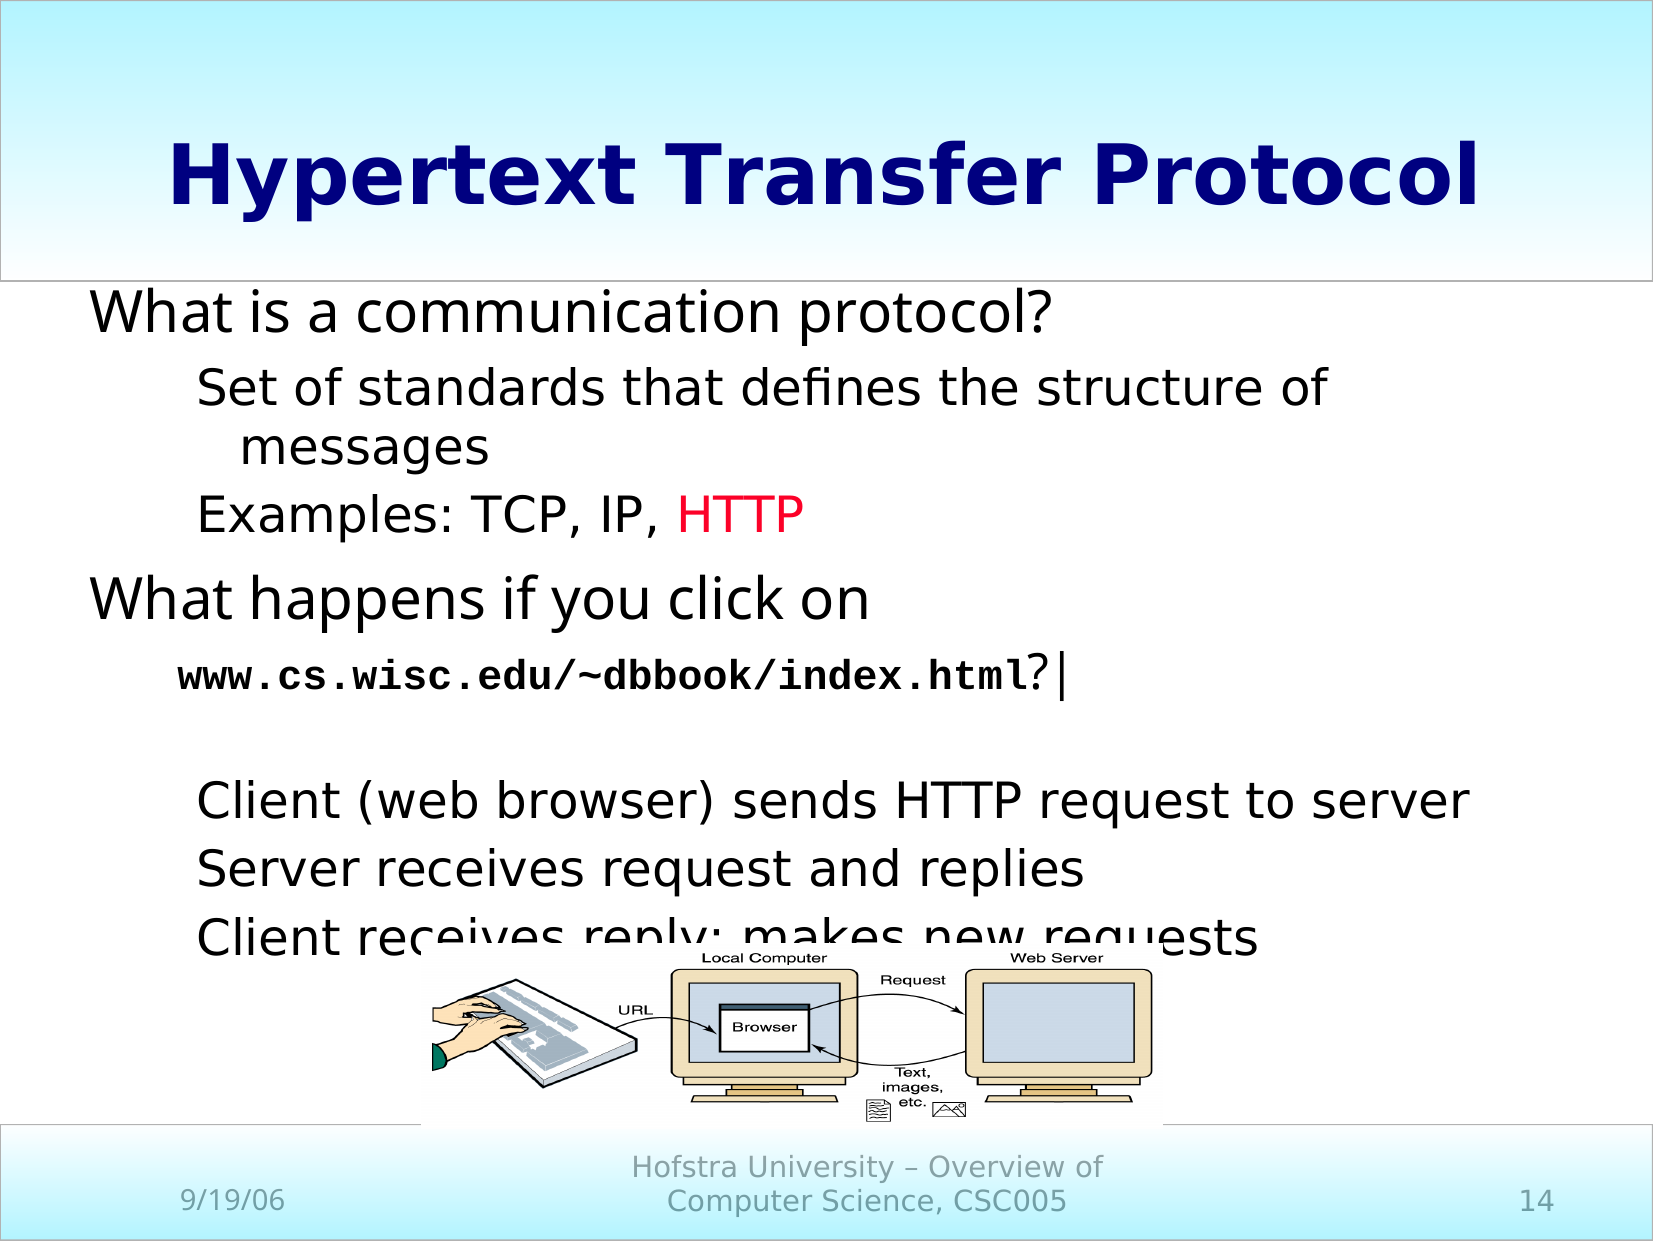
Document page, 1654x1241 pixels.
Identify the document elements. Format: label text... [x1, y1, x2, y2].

picture [421, 943, 1163, 1129]
list What is a communication protocol? Set of standards that defines the structure of messages Examples: TCP, IP, HTTP What happens if you click on www.cs.wisc.edu/~dbbook/index.html?| Client (web browser) sends HTTP request to server Server receives request and replies Client receives reply; makes new requests [75, 262, 1576, 1039]
title Hypertext Transfer Protocol [151, 57, 1557, 262]
